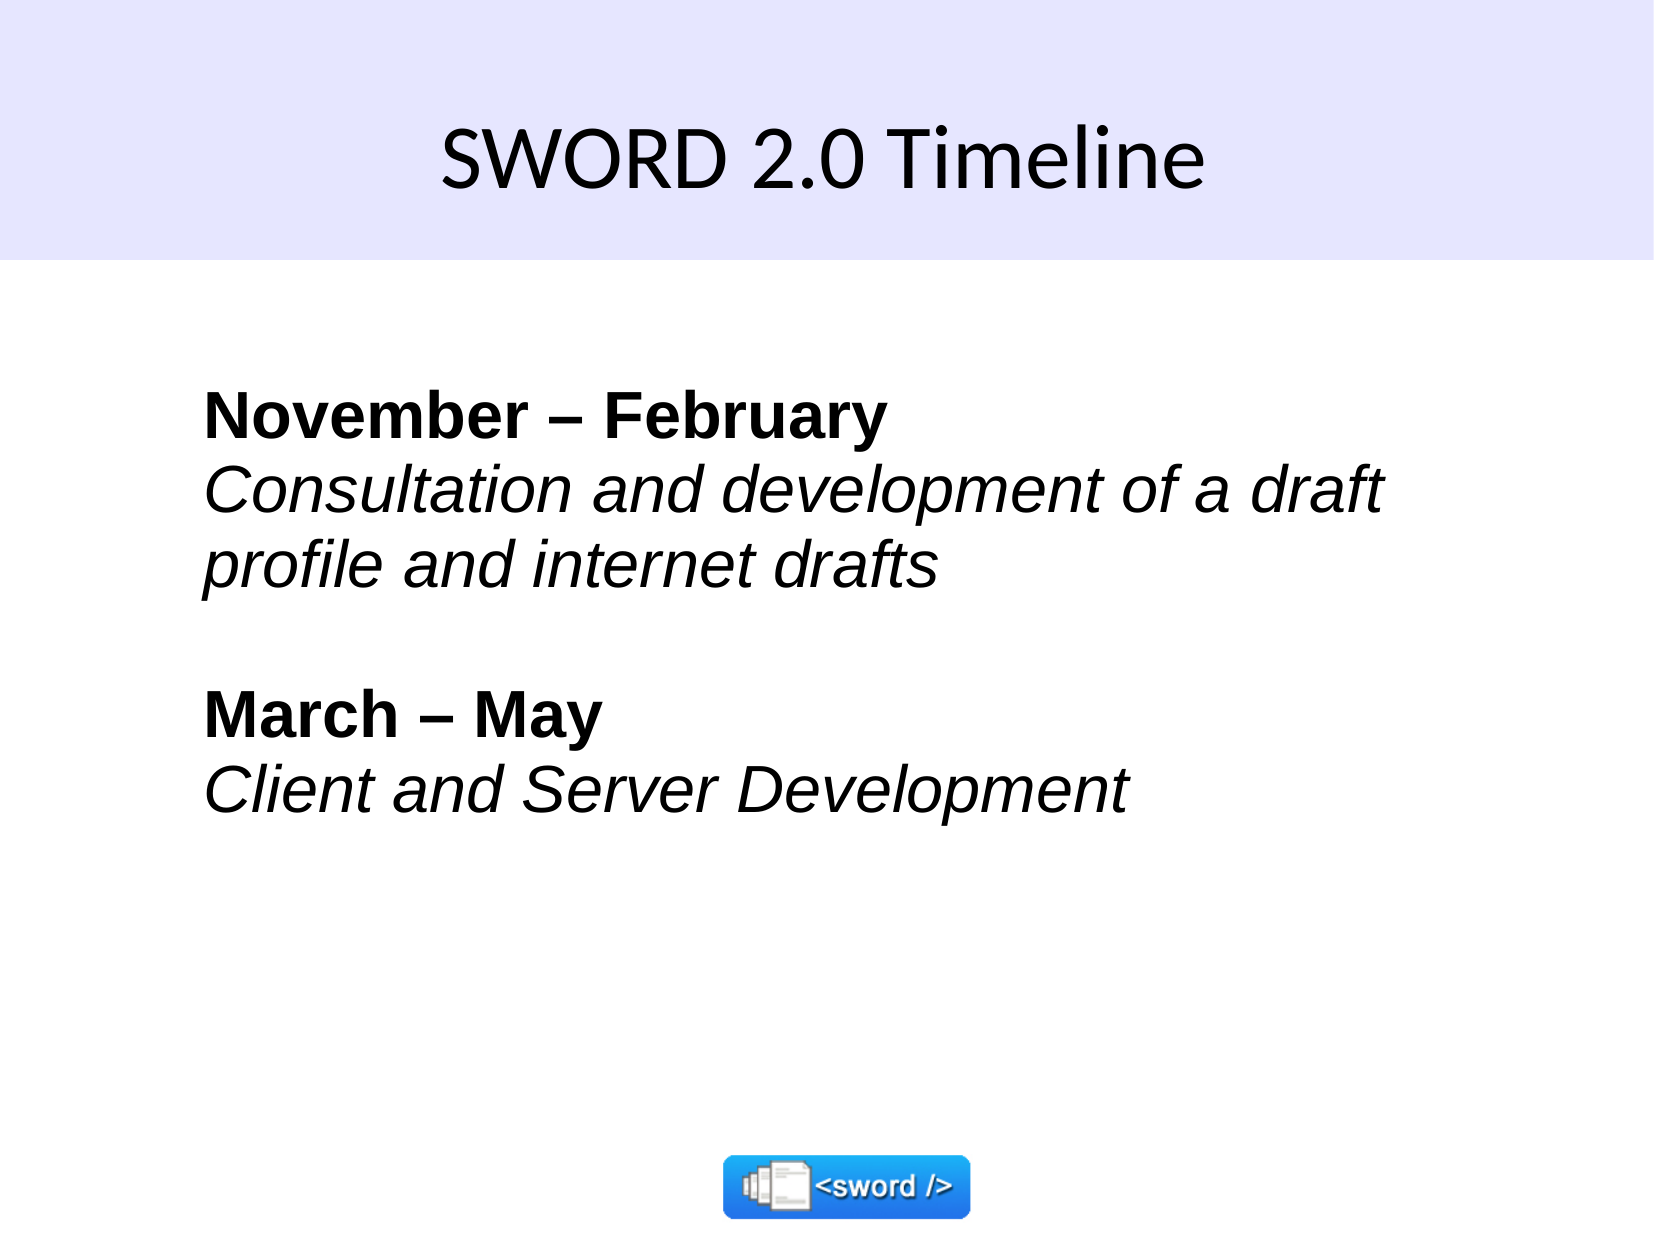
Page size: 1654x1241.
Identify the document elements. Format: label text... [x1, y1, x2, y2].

text_box November – February Consultation and development of a draft profile and internet drafts March – May Client and Server Development [188, 370, 1536, 834]
picture [722, 1154, 973, 1223]
text_box SWORD 2.0 Timeline [2, 112, 1647, 235]
